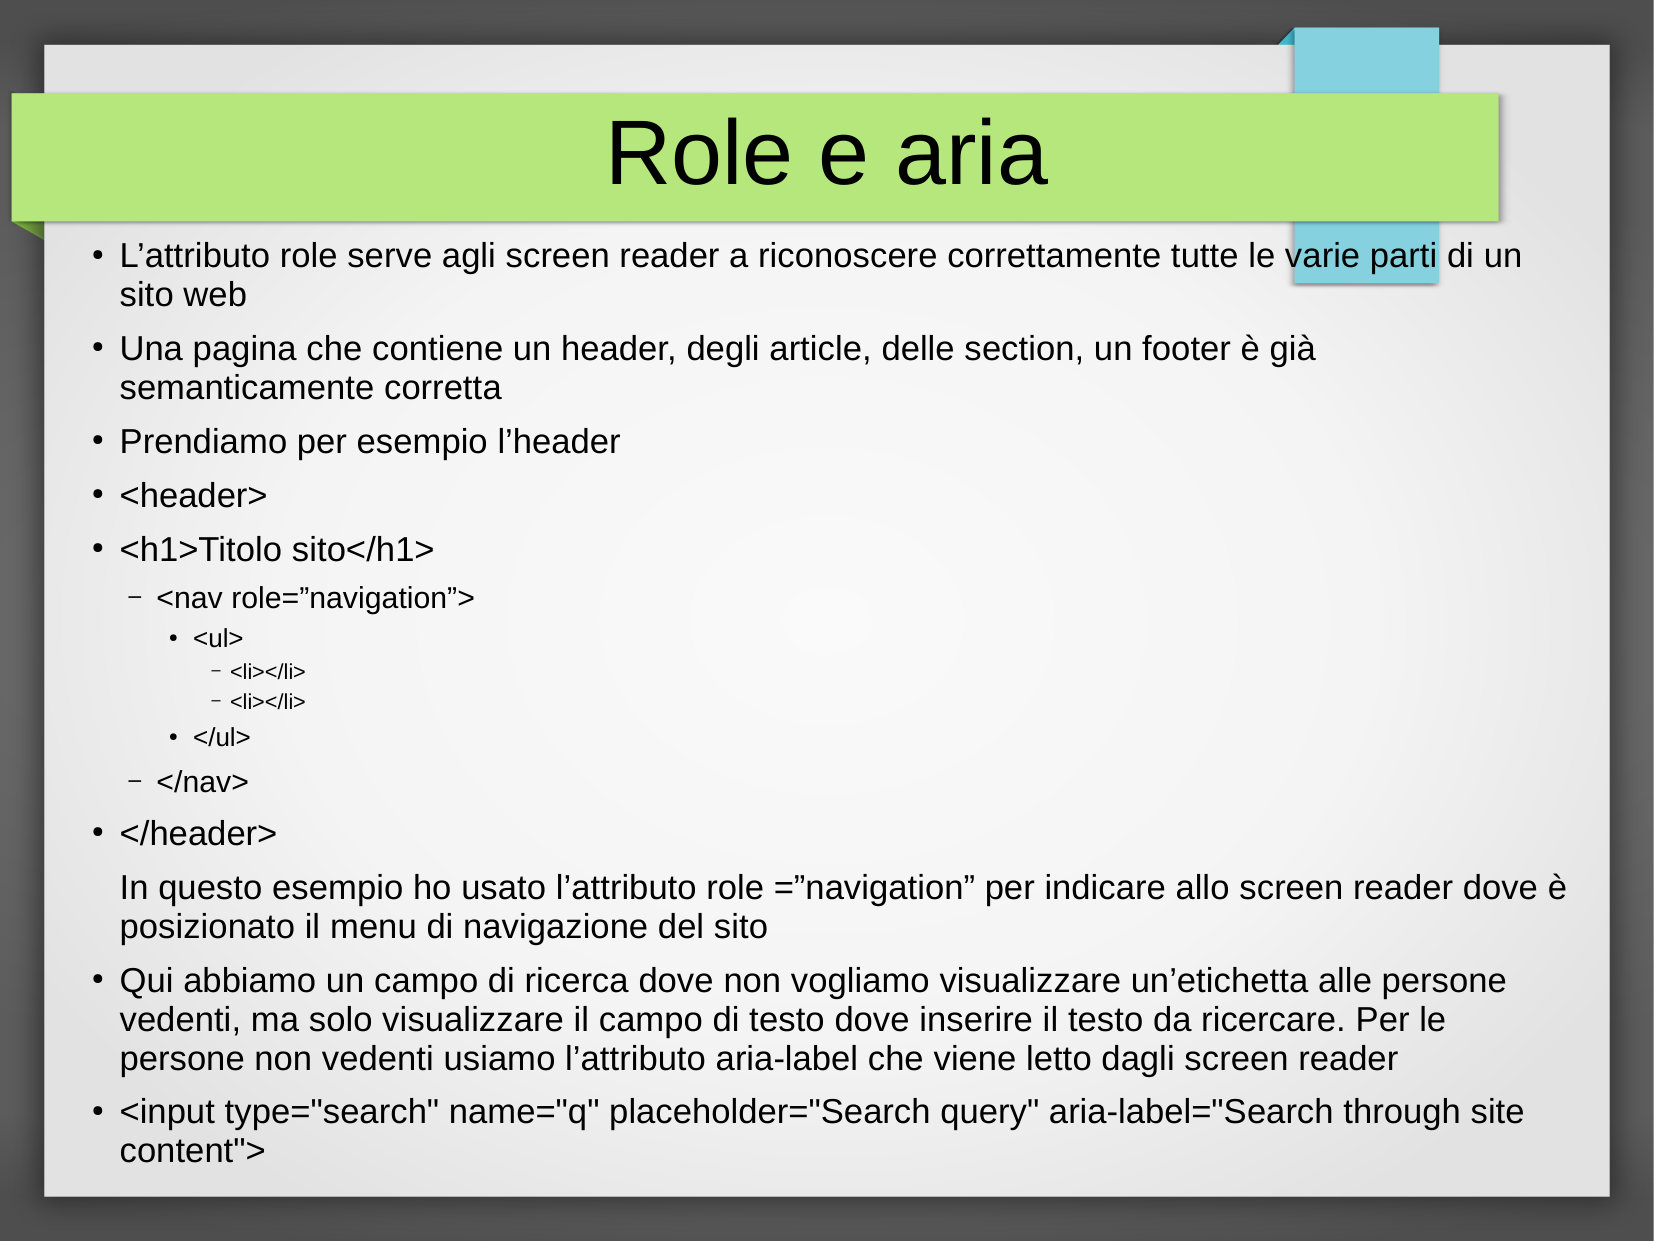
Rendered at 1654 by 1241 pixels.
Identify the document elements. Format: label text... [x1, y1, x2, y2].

picture [0, 0, 1654, 1241]
title Role e aria [82, 49, 1571, 236]
list L’attributo role serve agli screen reader a riconoscere correttamente tutte le varie parti di un sito web Una pagina che contiene un header, degli article, delle section, un footer è già semanticamente corretta Prendiamo per esempio l’header <header> <h1>Titolo sito</h1> <nav role=”navigation”> <ul> <li></li> <li></li> </ul> </nav> </header> In questo esempio ho usato l’attributo role =”navigation” per indicare allo screen reader dove è posizionato il menu di navigazione del sito Qui abbiamo un campo di ricerca dove non vogliamo visualizzare un’etichetta alle persone vedenti, ma solo visualizzare il campo di testo dove inserire il testo da ricercare. Per le persone non vedenti usiamo l’attributo aria-label che viene letto dagli screen reader <input type="search" name="q" placeholder="Search query" aria-label="Search through site content"> [82, 236, 1571, 1173]
